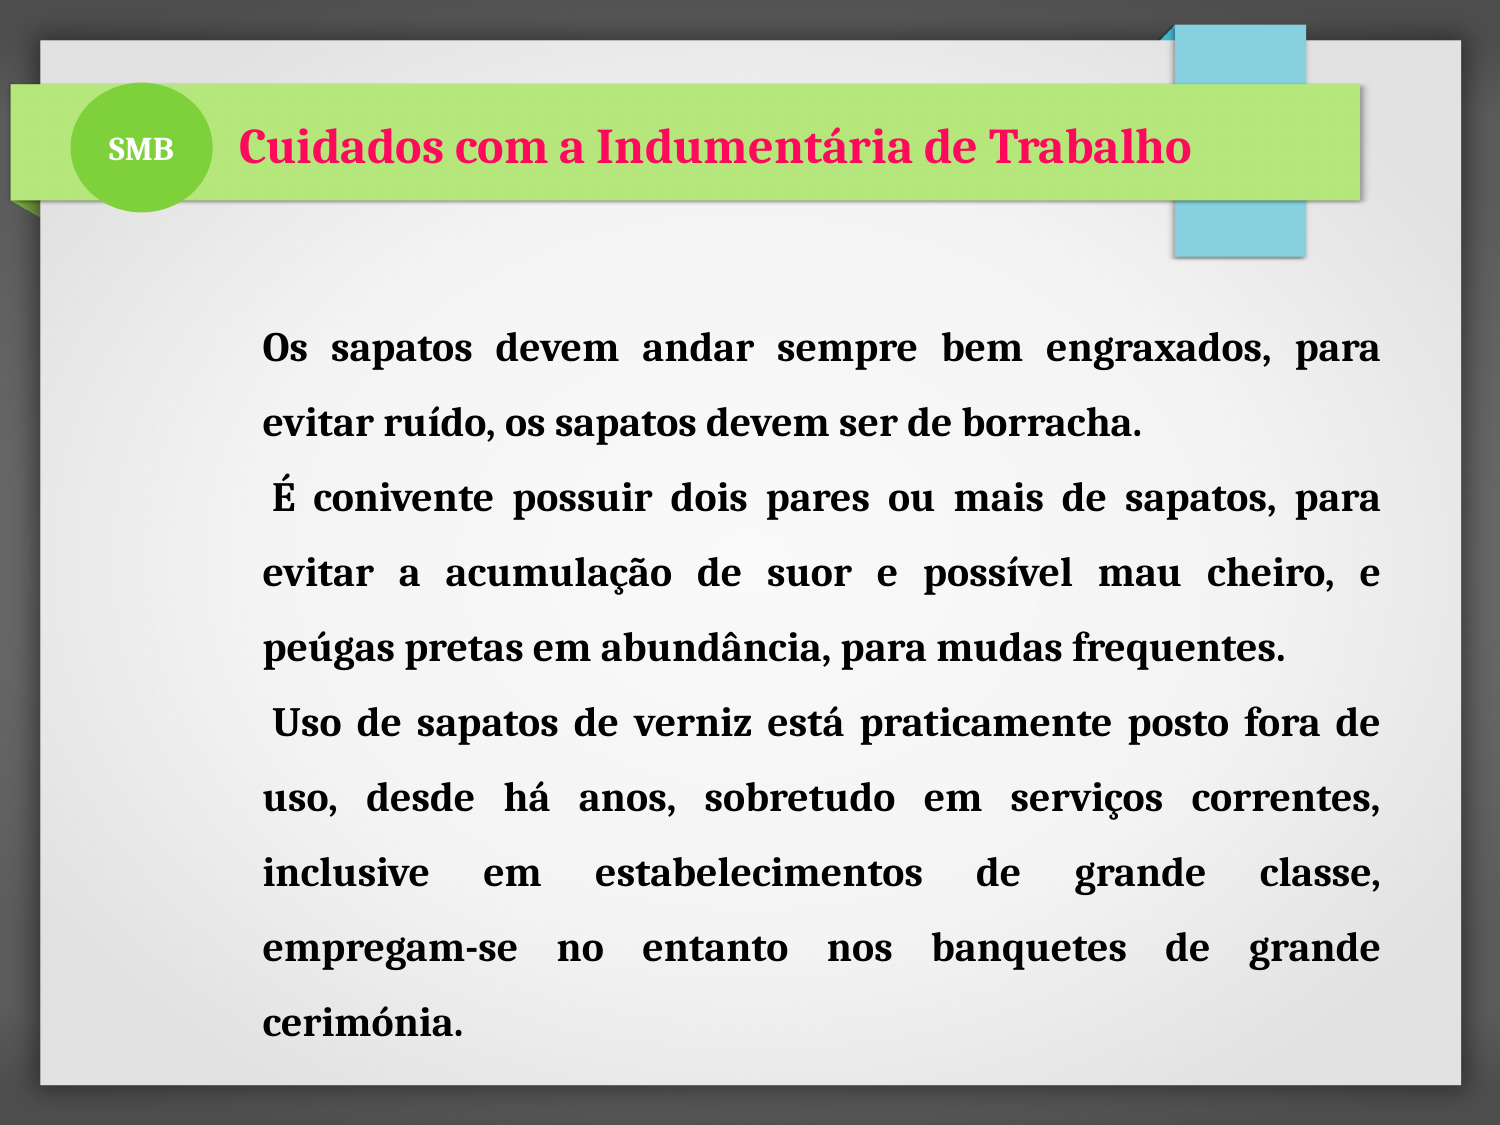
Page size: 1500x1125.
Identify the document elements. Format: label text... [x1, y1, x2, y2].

text_box Cuidados com a Indumentária de Trabalho [224, 106, 1229, 182]
text_box SMB [70, 82, 213, 213]
text_box Os sapatos devem andar sempre bem engraxados, para evitar ruído, os sapatos devem ser de borracha. É conivente possuir dois pares ou mais de sapatos, para evitar a acumulação de suor e possível mau cheiro, e peúgas pretas em abundância, para mudas frequentes. Uso de sapatos de verniz está praticamente posto fora de uso, desde há anos, sobretudo em serviços correntes, inclusive em estabelecimentos de grande classe, empregam-se no entanto nos banquetes de grande cerimónia. [248, 287, 1397, 1053]
picture [0, 0, 1500, 1125]
